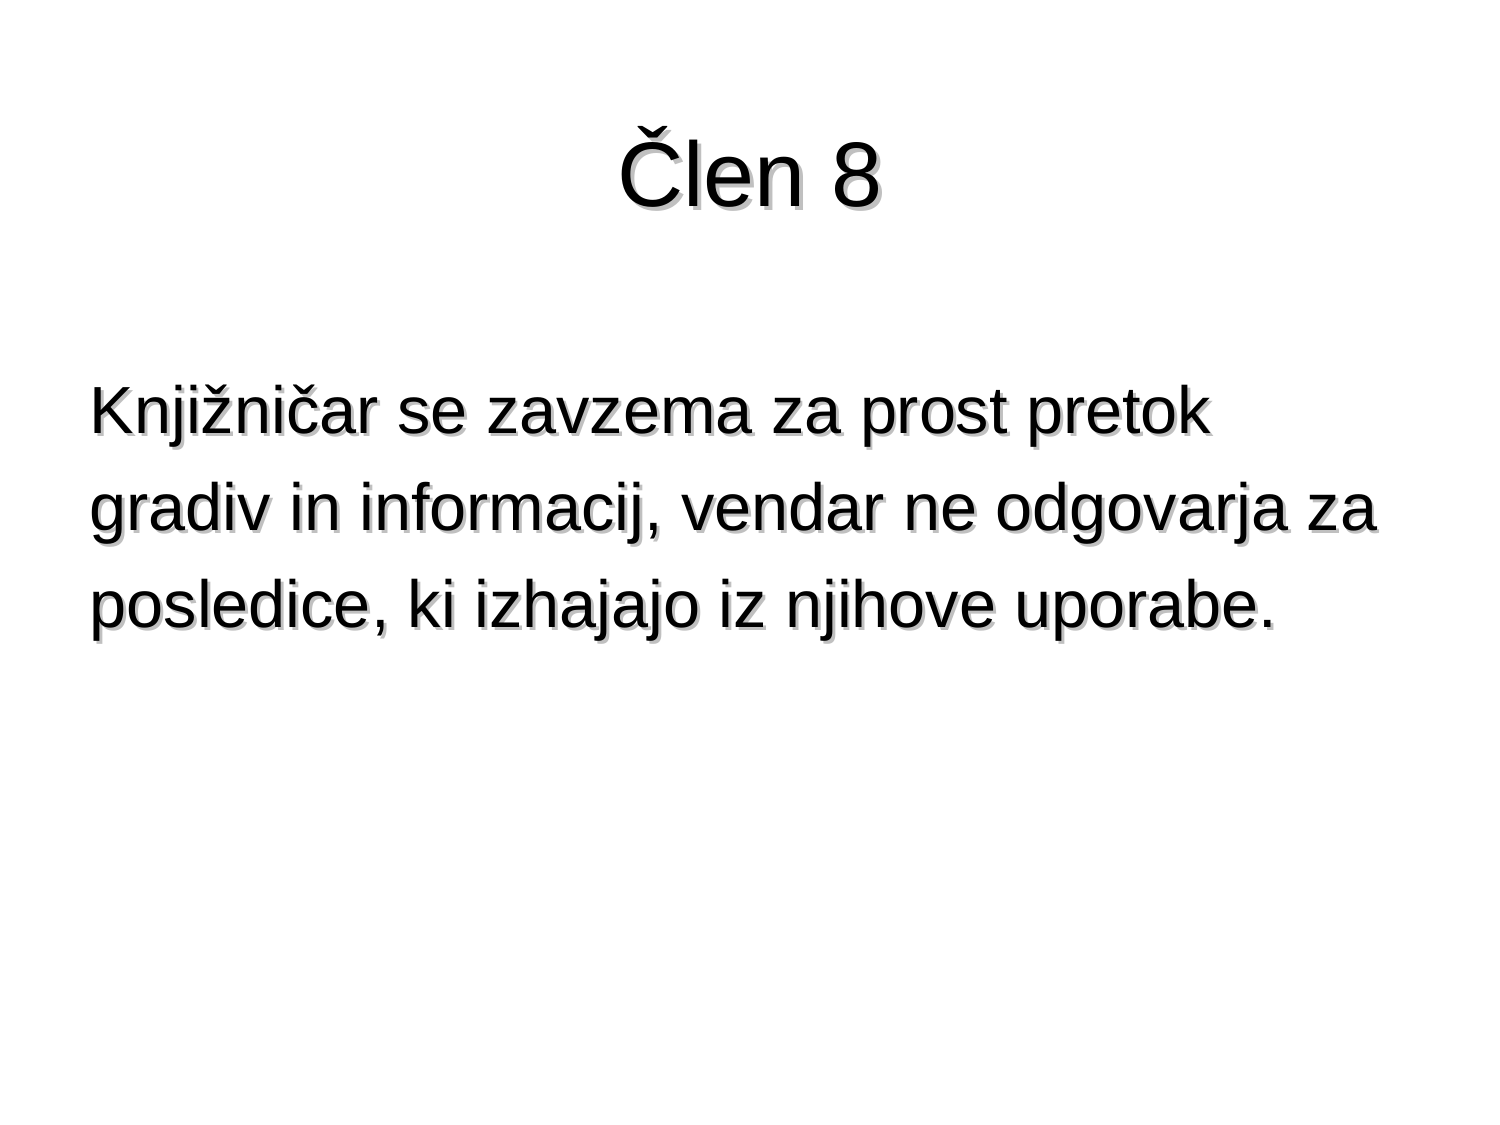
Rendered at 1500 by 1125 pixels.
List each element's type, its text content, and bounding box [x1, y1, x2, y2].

title Člen 8 [75, 25, 1426, 233]
list Knjižničar se zavzema za prost pretok gradiv in informacij, vendar ne odgovarja za posledice, ki izhajajo iz njihove uporabe. [75, 262, 1426, 1006]
